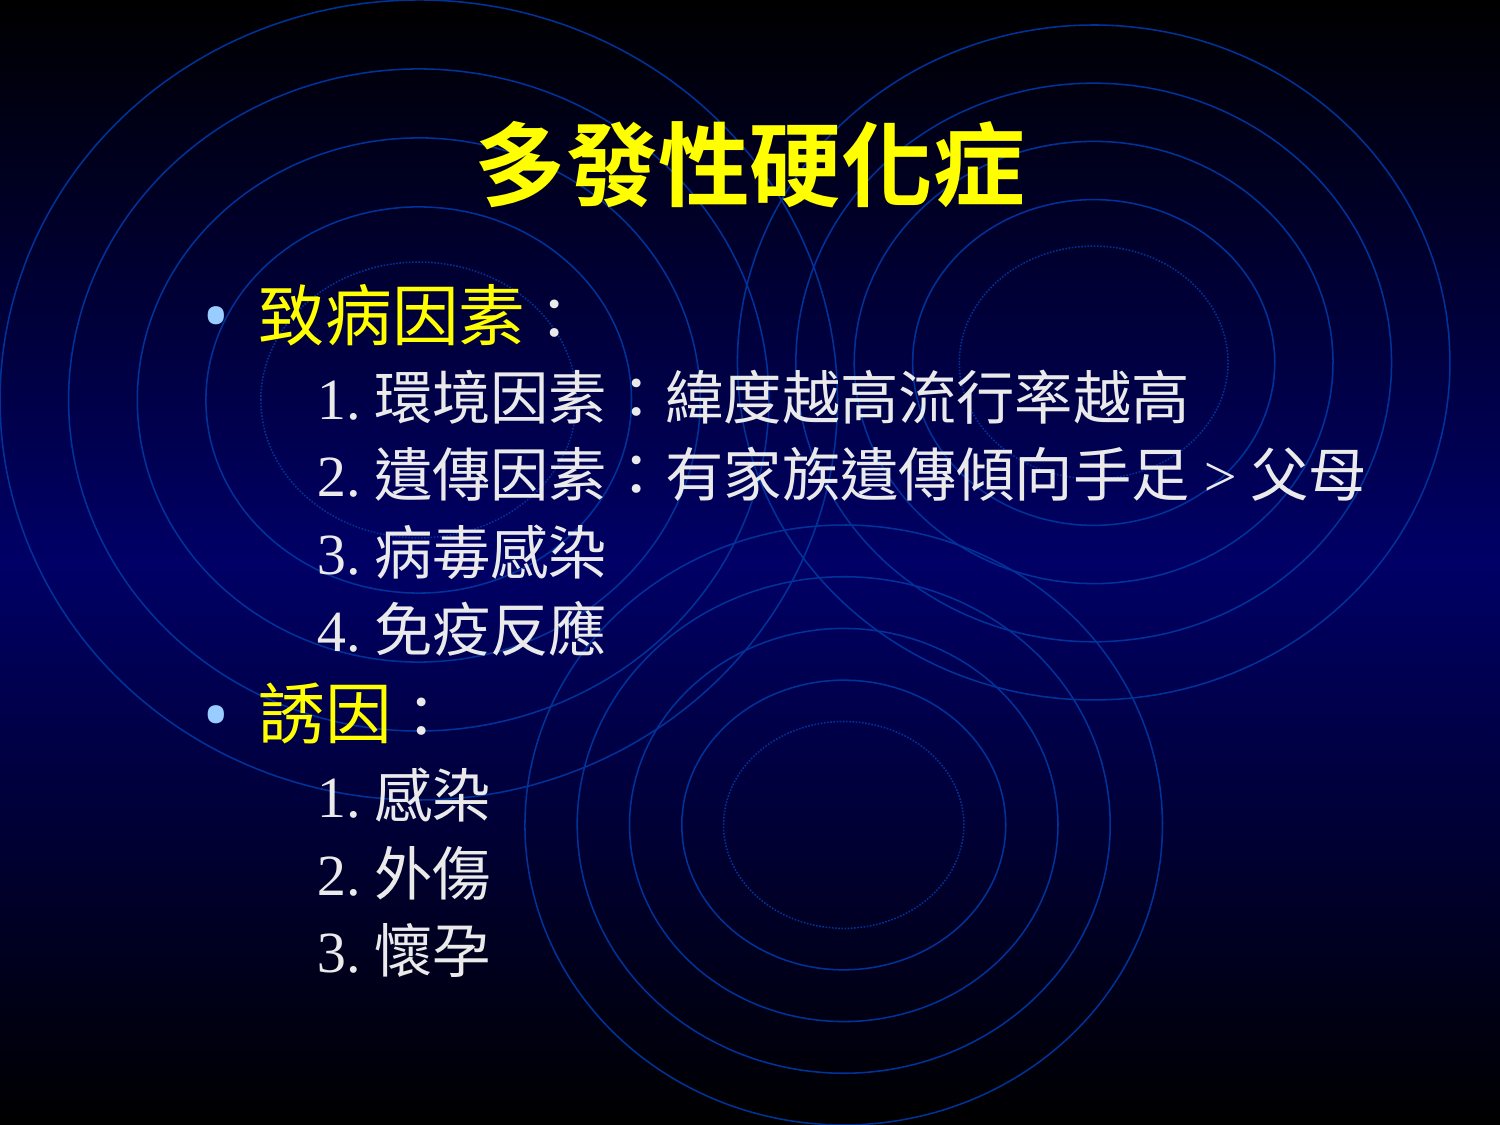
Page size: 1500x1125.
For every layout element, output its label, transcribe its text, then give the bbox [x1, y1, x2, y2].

list 致病因素： 1.環境因素：緯度越高流行率越高 2.遺傳因素：有家族遺傳傾向手足>父母 3.病毒感染 4.免疫反應 誘因： 1.感染 2.外傷 3.懷孕 [187, 275, 1388, 1001]
title 多發性硬化症 [112, 99, 1388, 225]
